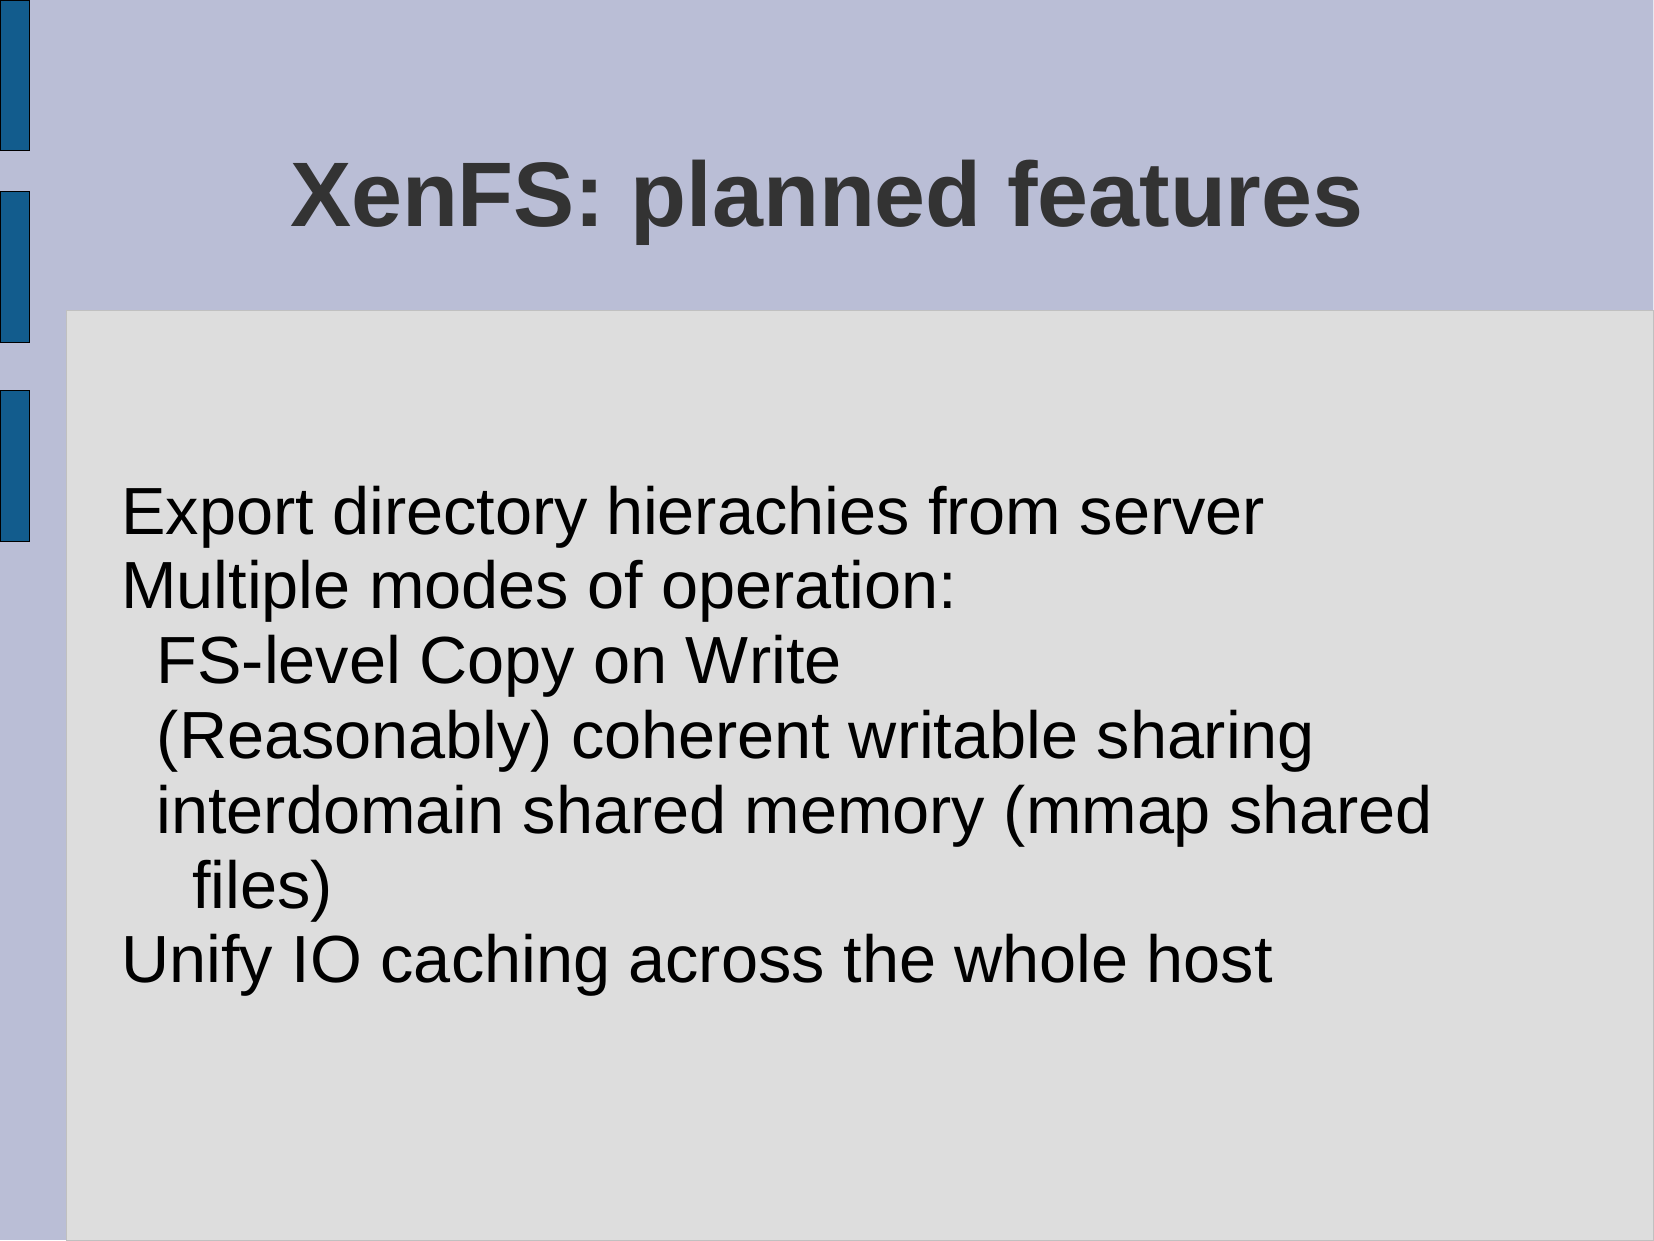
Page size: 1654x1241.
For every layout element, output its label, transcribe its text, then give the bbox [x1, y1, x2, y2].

title XenFS: planned features [121, 91, 1534, 299]
subtitle Export directory hierachies from server Multiple modes of operation: FS-level Copy on Write (Reasonably) coherent writable sharing interdomain shared memory (mmap shared files) Unify IO caching across the whole host [121, 344, 1534, 1127]
